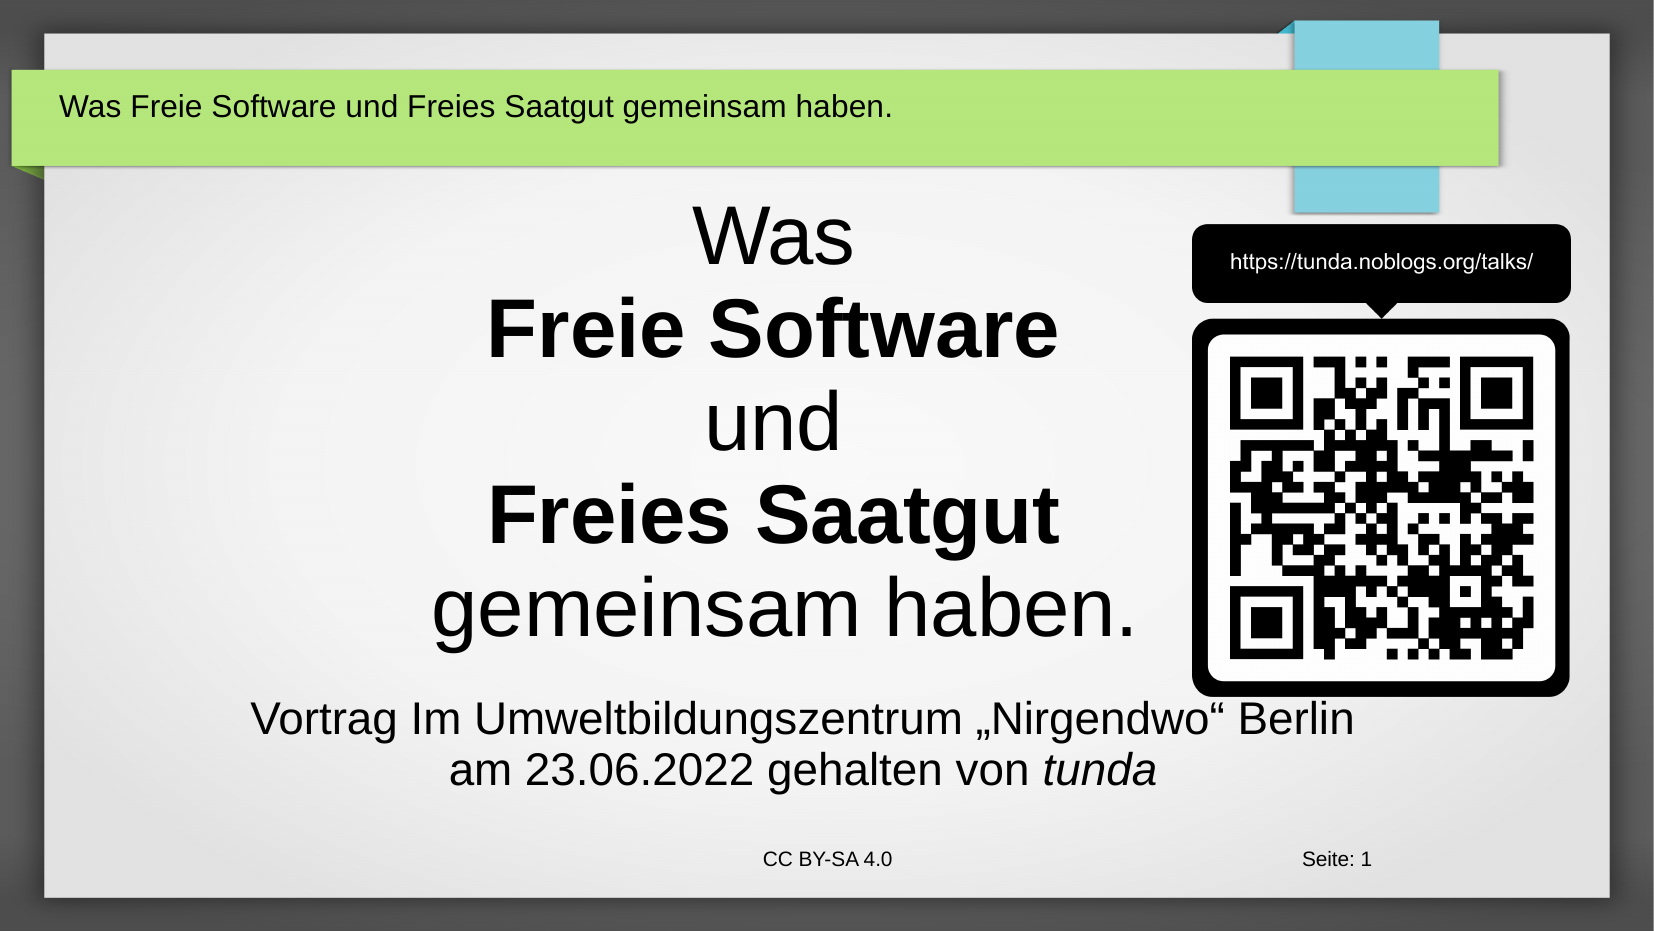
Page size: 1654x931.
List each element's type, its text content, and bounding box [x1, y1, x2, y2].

picture [0, 0, 1654, 931]
title Was Freie Software und Freies Saatgut gemeinsam haben. [59, 88, 1548, 125]
subtitle Vortrag Im Umweltbildungszentrum „Nirgendwo“ Berlin am 23.06.2022 gehalten von tunda [141, 649, 1465, 839]
title Was Freie Software und Freies Saatgut gemeinsam haben. [330, 188, 1241, 649]
